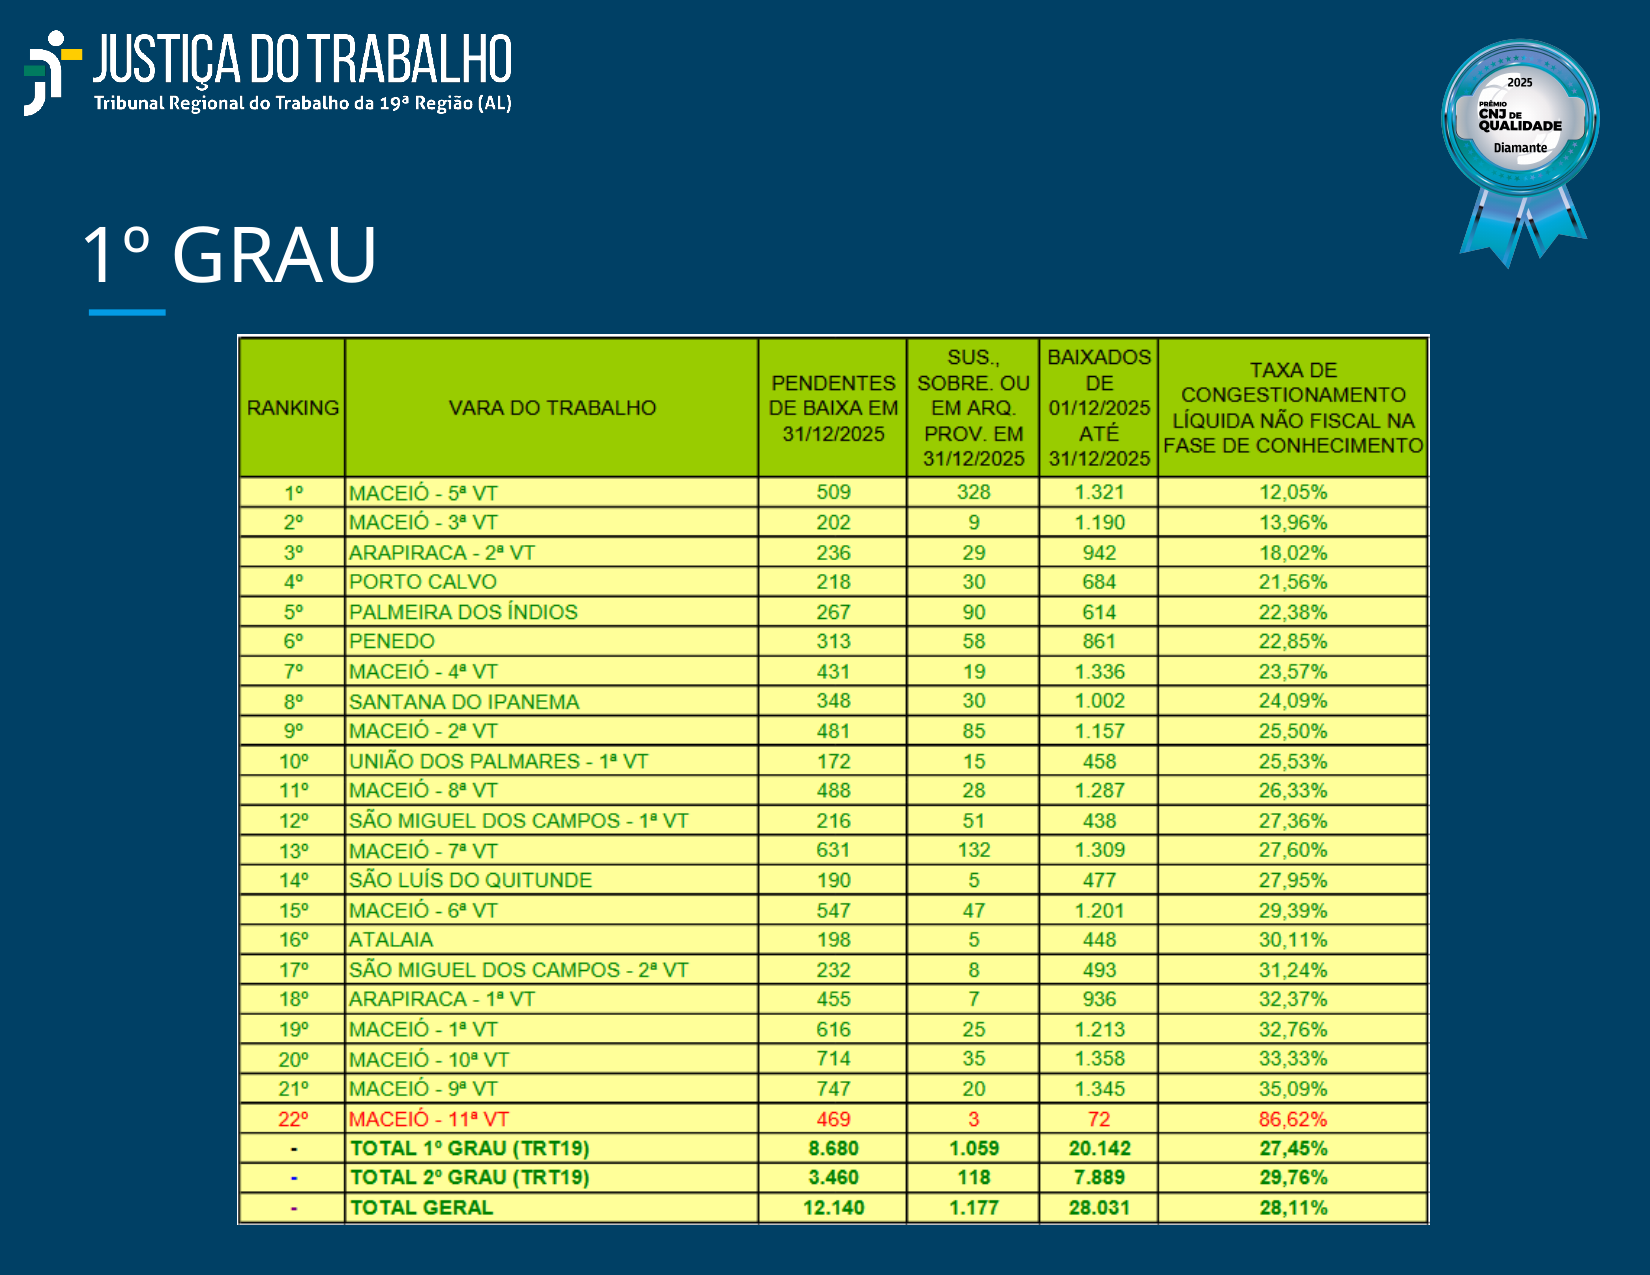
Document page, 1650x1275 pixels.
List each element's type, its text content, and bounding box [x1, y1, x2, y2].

title 1º GRAU [59, 153, 786, 317]
picture [1440, 37, 1601, 271]
picture [237, 334, 1430, 1225]
picture [24, 30, 511, 116]
